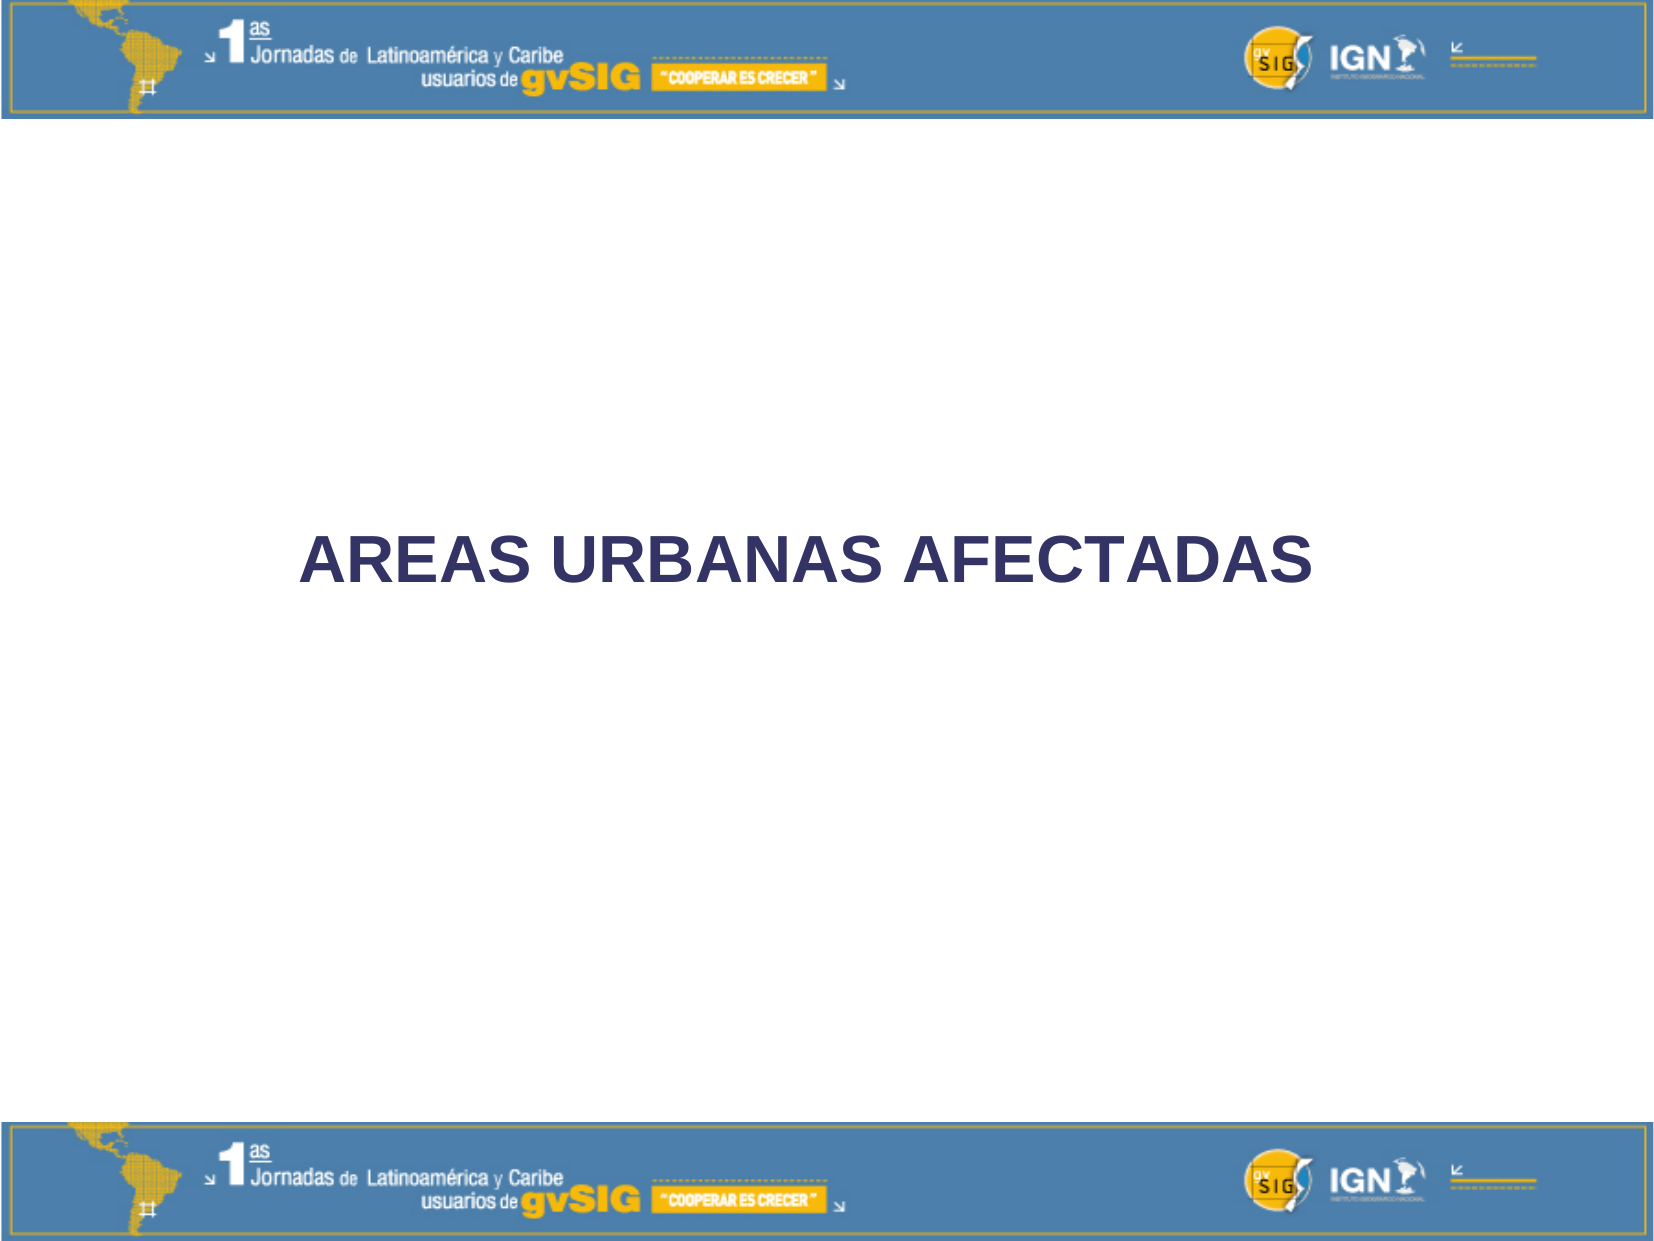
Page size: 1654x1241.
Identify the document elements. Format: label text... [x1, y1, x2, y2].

text_box AREAS URBANAS AFECTADAS [106, 466, 1526, 654]
picture [0, 1122, 1654, 1241]
picture [0, 0, 1654, 119]
